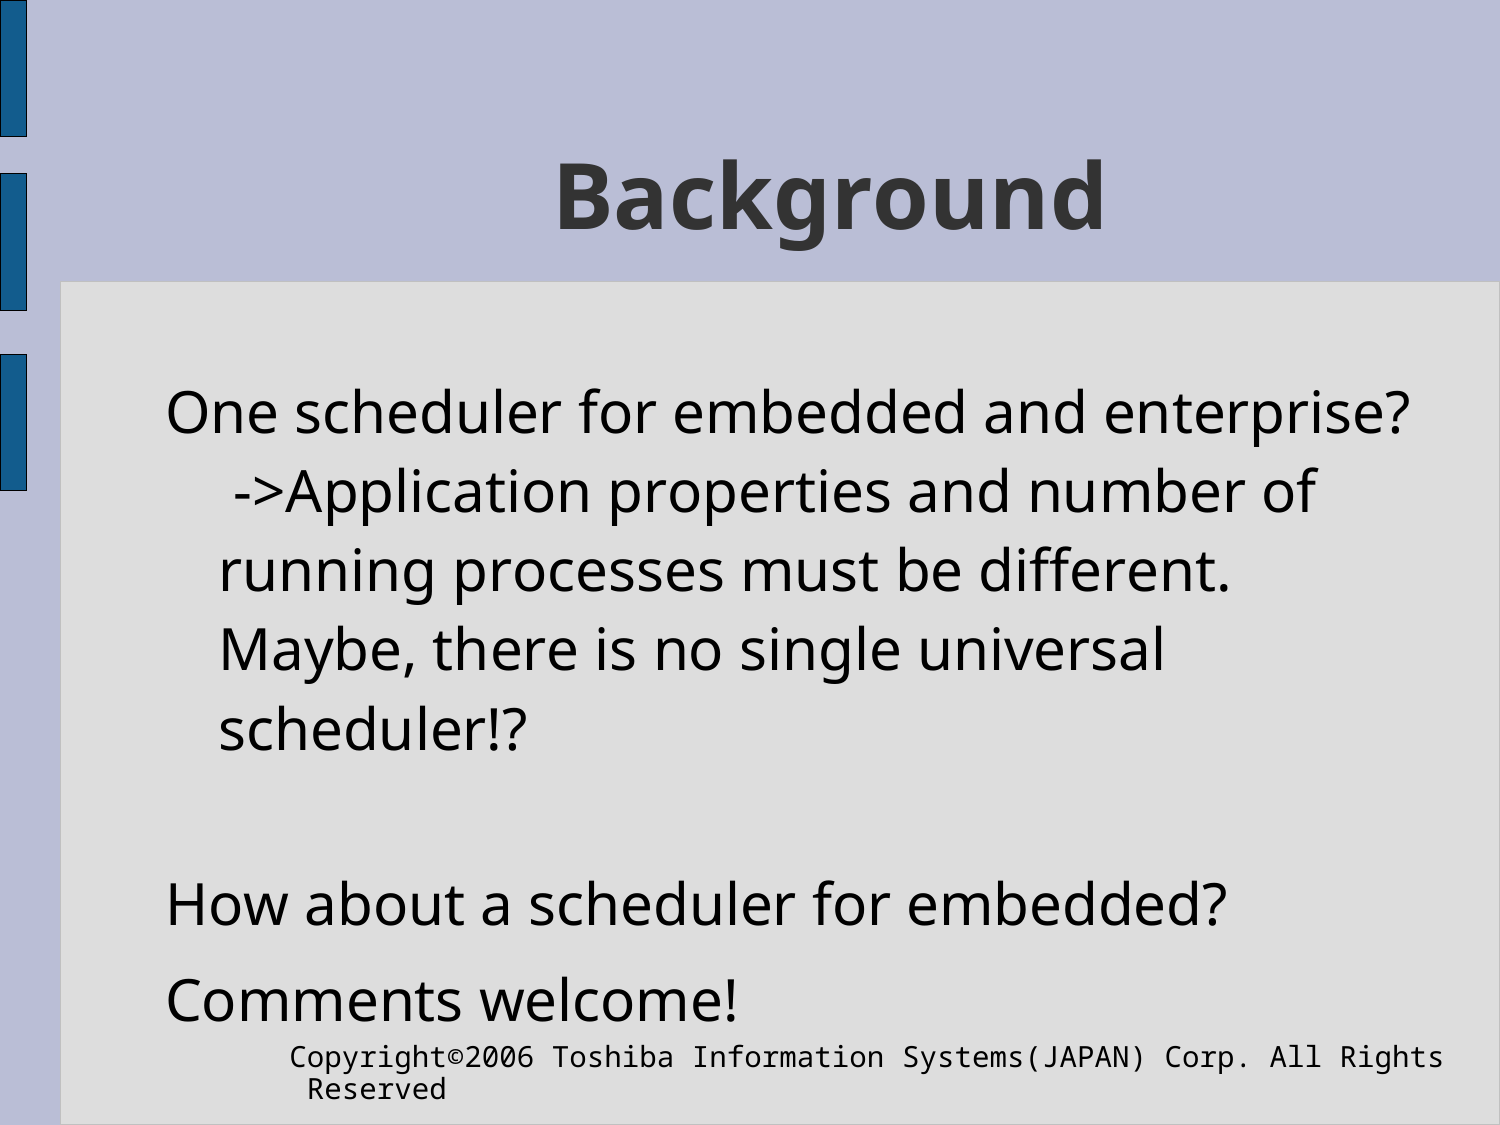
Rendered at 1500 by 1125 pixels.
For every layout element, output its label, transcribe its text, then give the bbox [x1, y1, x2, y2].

list One scheduler for embedded and enterprise? ->Application properties and number of running processes must be different. Maybe, there is no single universal scheduler!? How about a scheduler for embedded? Comments welcome! [132, 363, 1439, 1000]
title Background [225, 99, 1436, 288]
